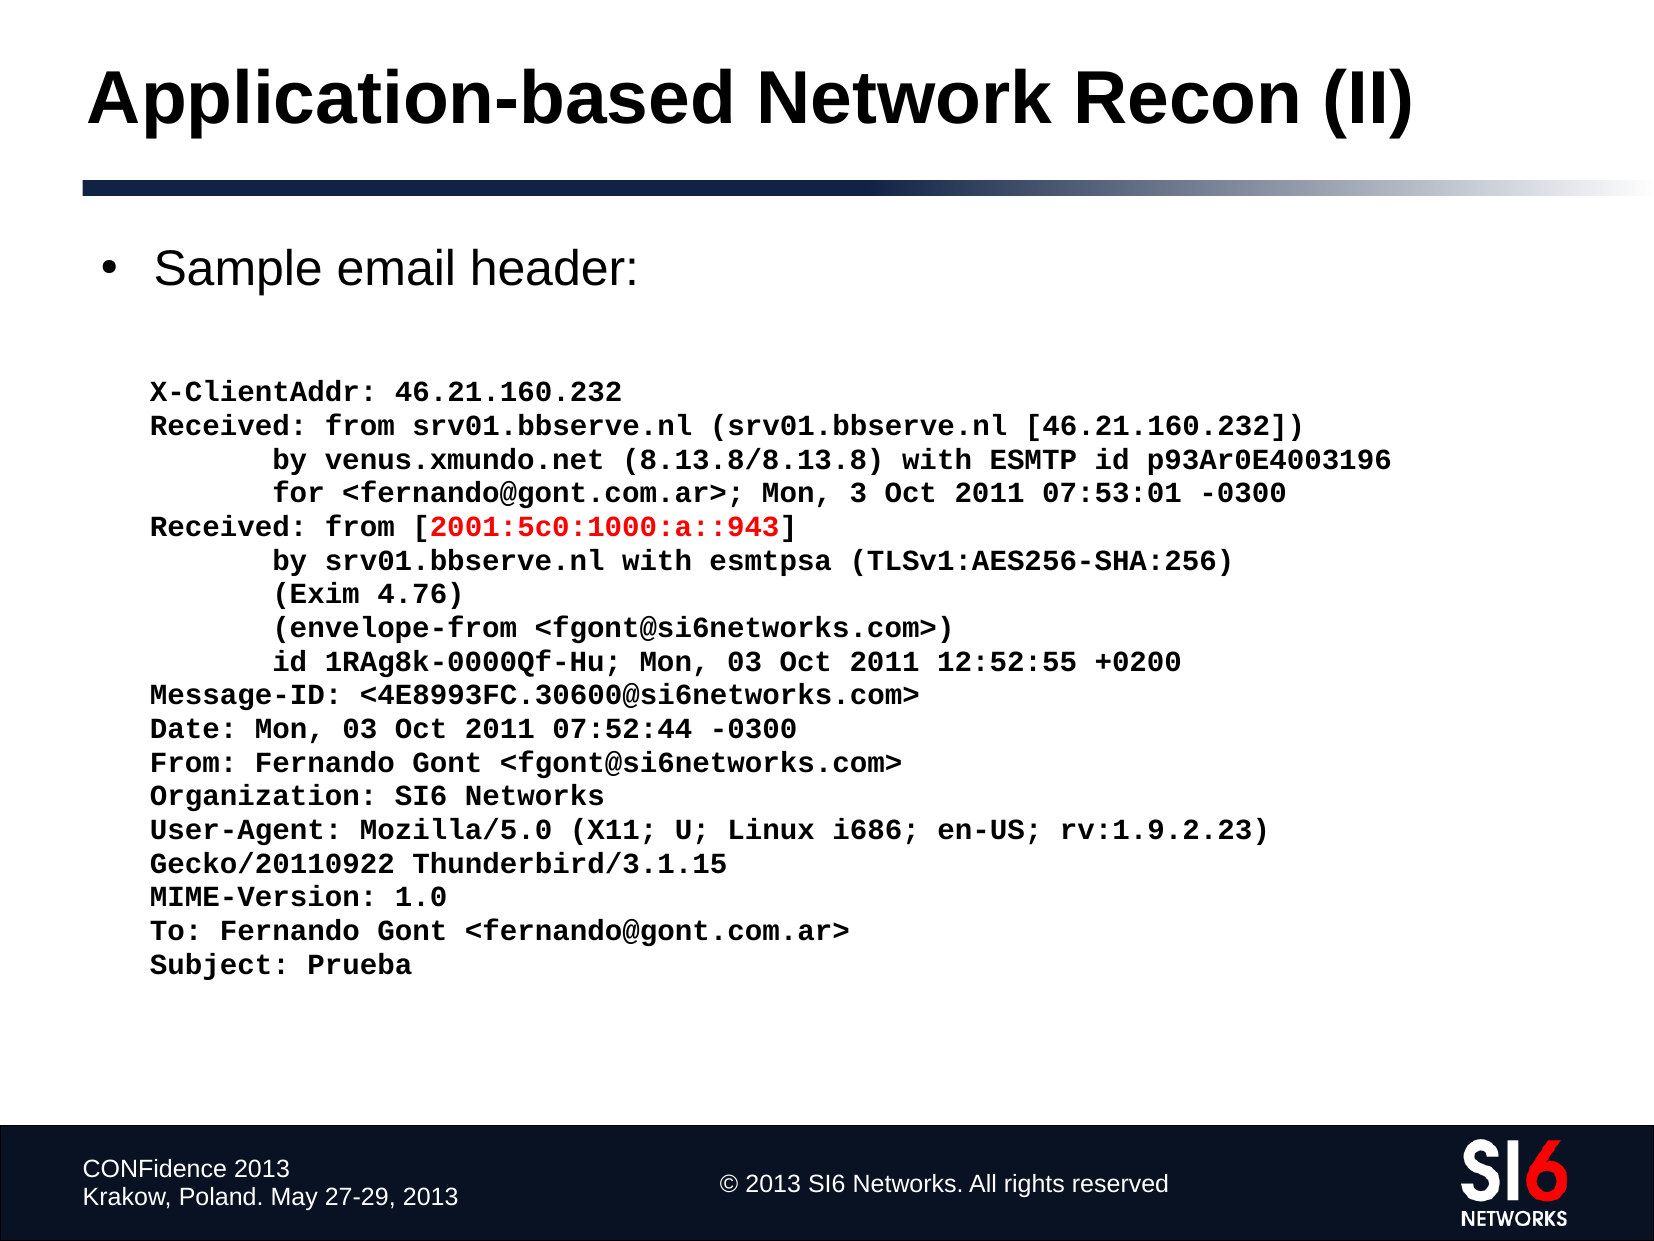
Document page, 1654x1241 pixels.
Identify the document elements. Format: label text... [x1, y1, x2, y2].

title Application-based Network Recon (II) [86, 30, 1576, 166]
list Sample email header: [82, 240, 1571, 346]
picture [1461, 1139, 1567, 1226]
list X-ClientAddr: 46.21.160.232 Received: from srv01.bbserve.nl (srv01.bbserve.nl [46.21.160.232]) by venus.xmundo.net (8.13.8/8.13.8) with ESMTP id p93Ar0E4003196 for <fernando@gont.com.ar>; Mon, 3 Oct 2011 07:53:01 -0300 Received: from [2001:5c0:1000:a::943] by srv01.bbserve.nl with esmtpsa (TLSv1:AES256-SHA:256) (Exim 4.76) (envelope-from <fgont@si6networks.com>) id 1RAg8k-0000Qf-Hu; Mon, 03 Oct 2011 12:52:55 +0200 Message-ID: <4E8993FC.30600@si6networks.com> Date: Mon, 03 Oct 2011 07:52:44 -0300 From: Fernando Gont <fgont@si6networks.com> Organization: SI6 Networks User-Agent: Mozilla/5.0 (X11; U; Linux i686; en-US; rv:1.9.2.23) Gecko/20110922 Thunderbird/3.1.15 MIME-Version: 1.0 To: Fernando Gont <fernando@gont.com.ar> Subject: Prueba [135, 373, 1486, 1051]
